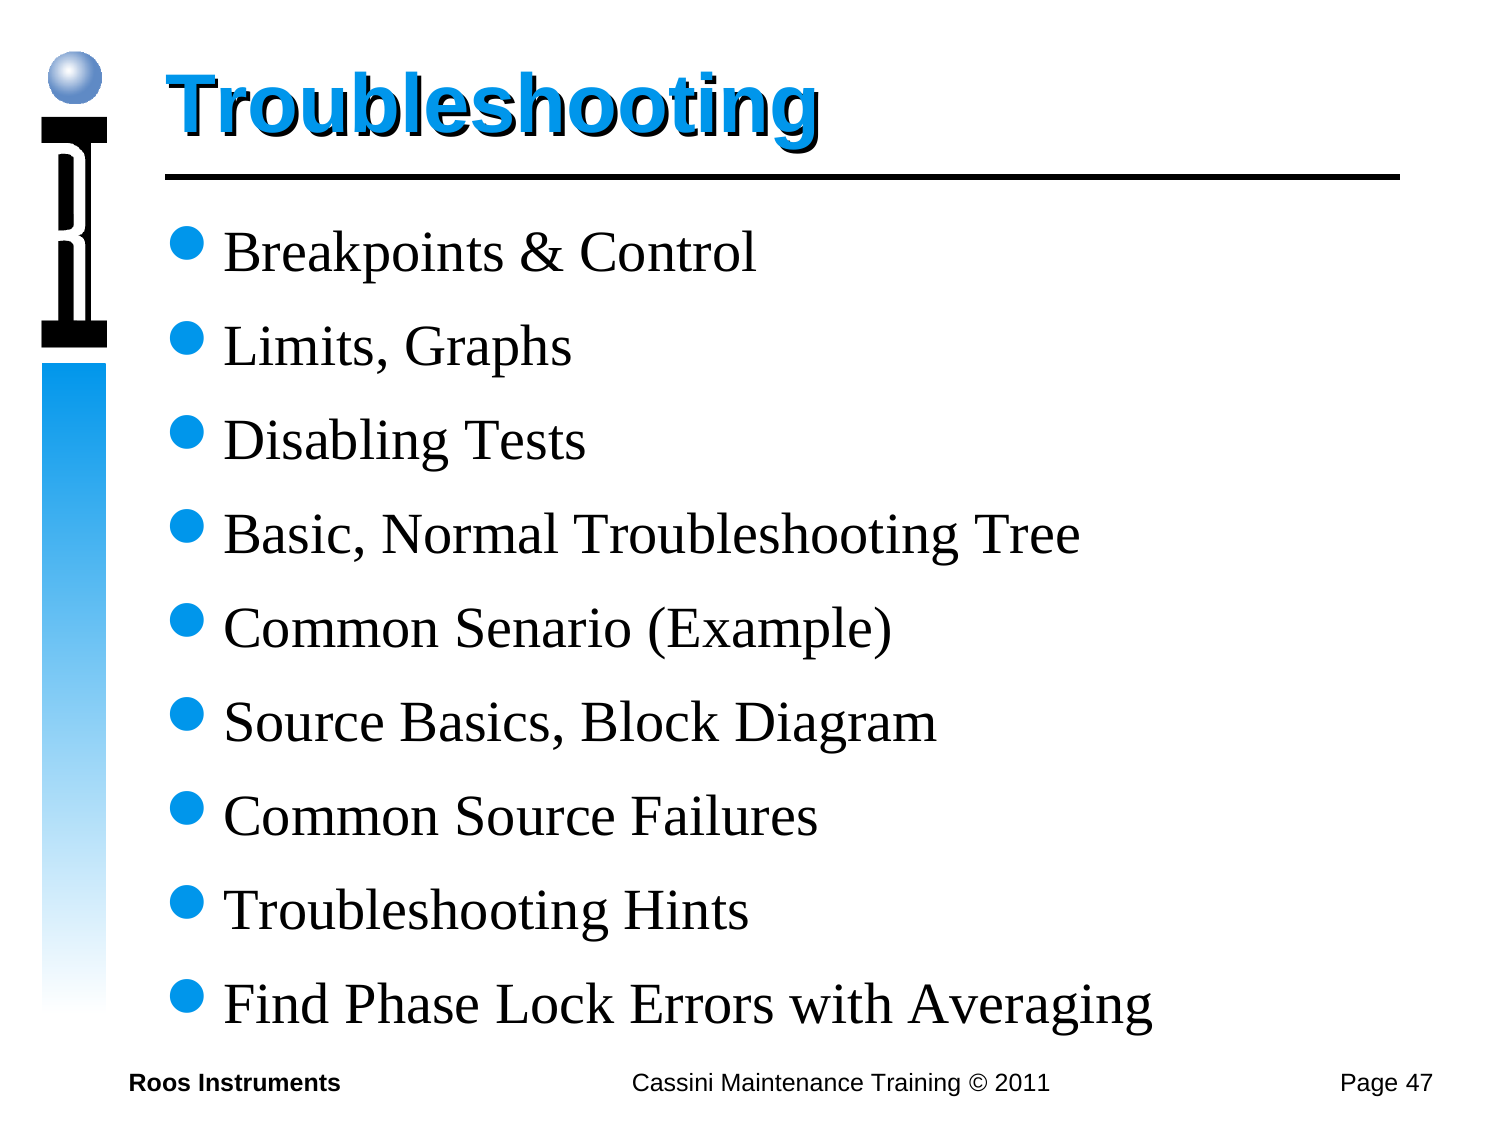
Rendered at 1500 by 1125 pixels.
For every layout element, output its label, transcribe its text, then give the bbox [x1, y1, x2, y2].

list Breakpoints & Control Limits, Graphs Disabling Tests Basic, Normal Troubleshooting Tree Common Senario (Example) Source Basics, Block Diagram Common Source Failures Troubleshooting Hints Find Phase Lock Errors with Averaging [165, 218, 1408, 1125]
title Troubleshooting [165, 45, 1411, 150]
